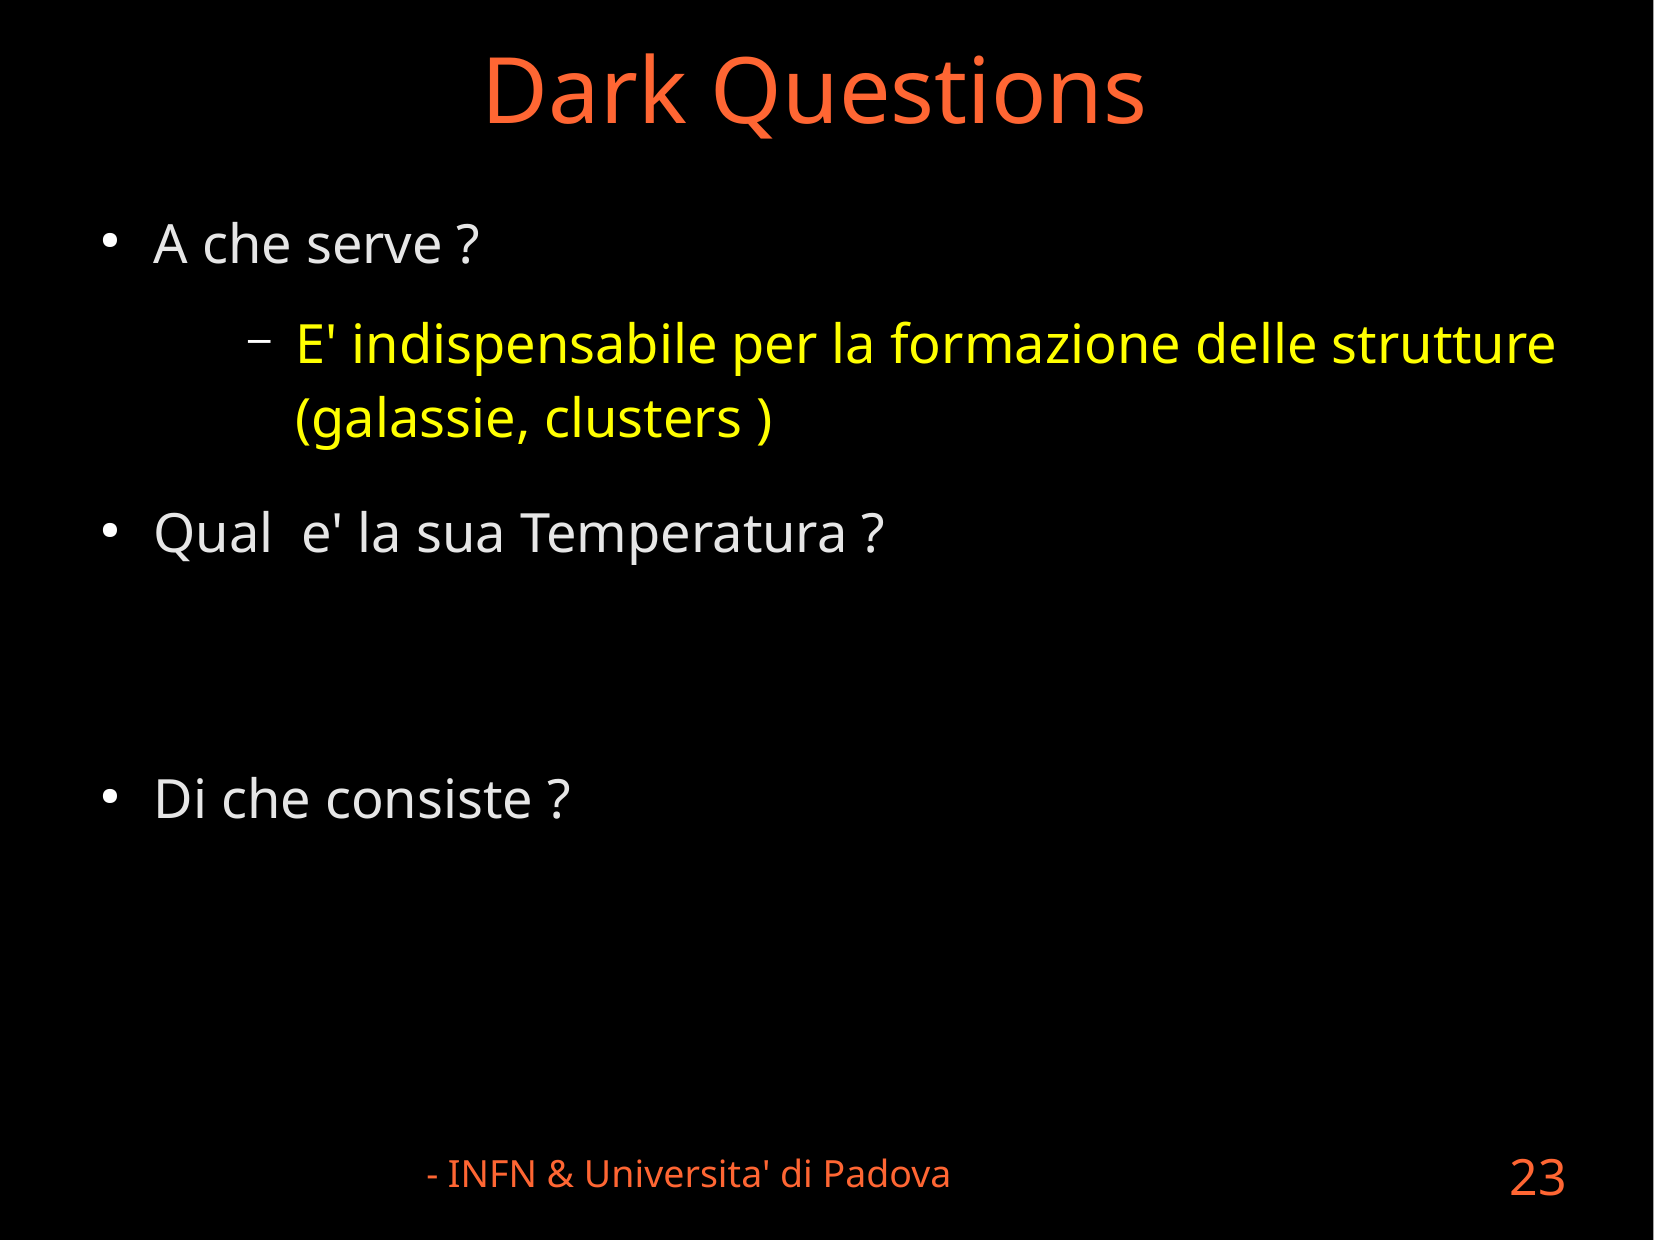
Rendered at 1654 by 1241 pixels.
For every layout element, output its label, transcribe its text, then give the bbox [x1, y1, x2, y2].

list Qual e' la sua Temperatura ? [82, 494, 1571, 608]
title Dark Questions [82, 19, 1571, 157]
list E' indispensabile per la formazione delle strutture (galassie, clusters ) [82, 305, 1571, 474]
list Di che consiste ? [82, 760, 1571, 873]
list A che serve ? [82, 205, 1571, 305]
